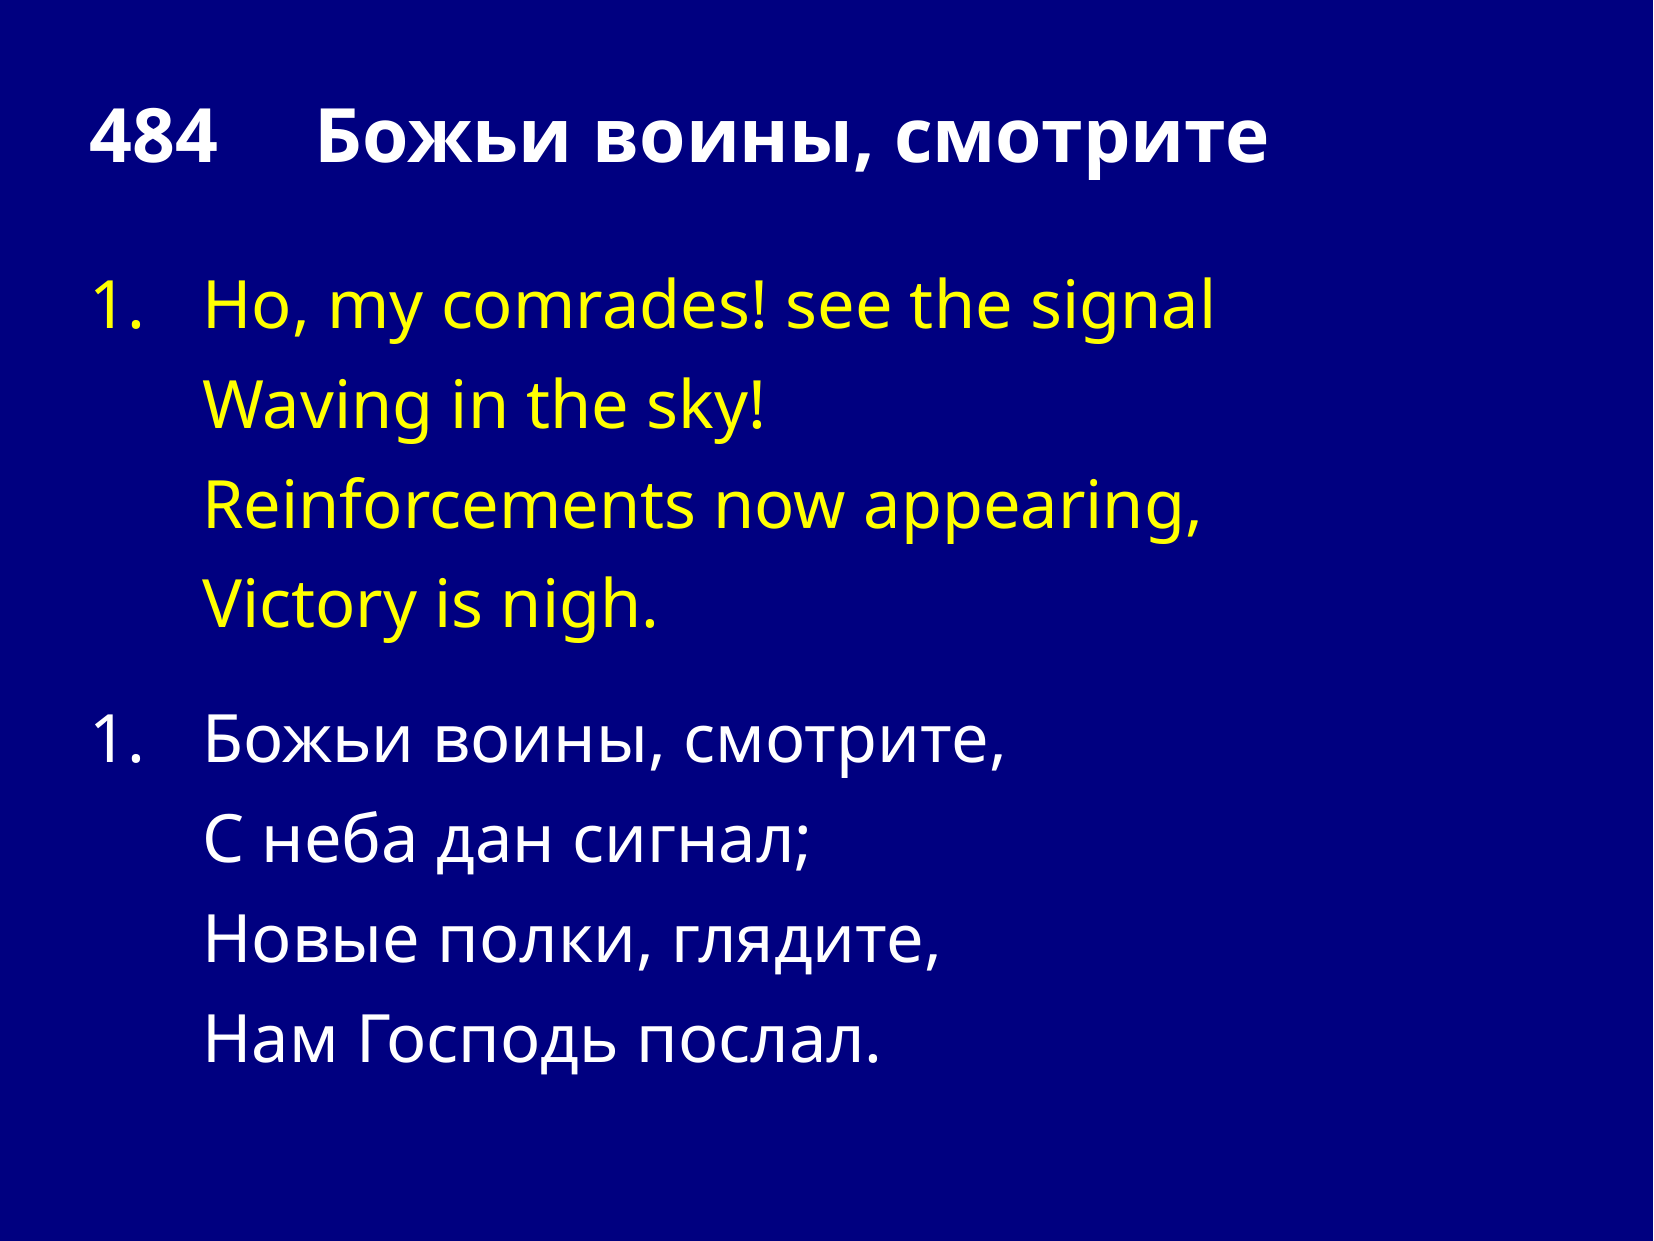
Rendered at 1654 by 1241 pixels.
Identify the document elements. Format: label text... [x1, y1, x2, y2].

text_box 1. Божьи воины, смотрите, С неба дан сигнал; Новые полки, глядите, Нам Господь послал. [75, 675, 1576, 1163]
text_box 1. Ho, my comrades! see the signal Waving in the sky! Reinforcements now appearing, Victory is nigh. [75, 188, 1576, 638]
text_box 484 Божьи воины, смотрите [75, 75, 1576, 188]
